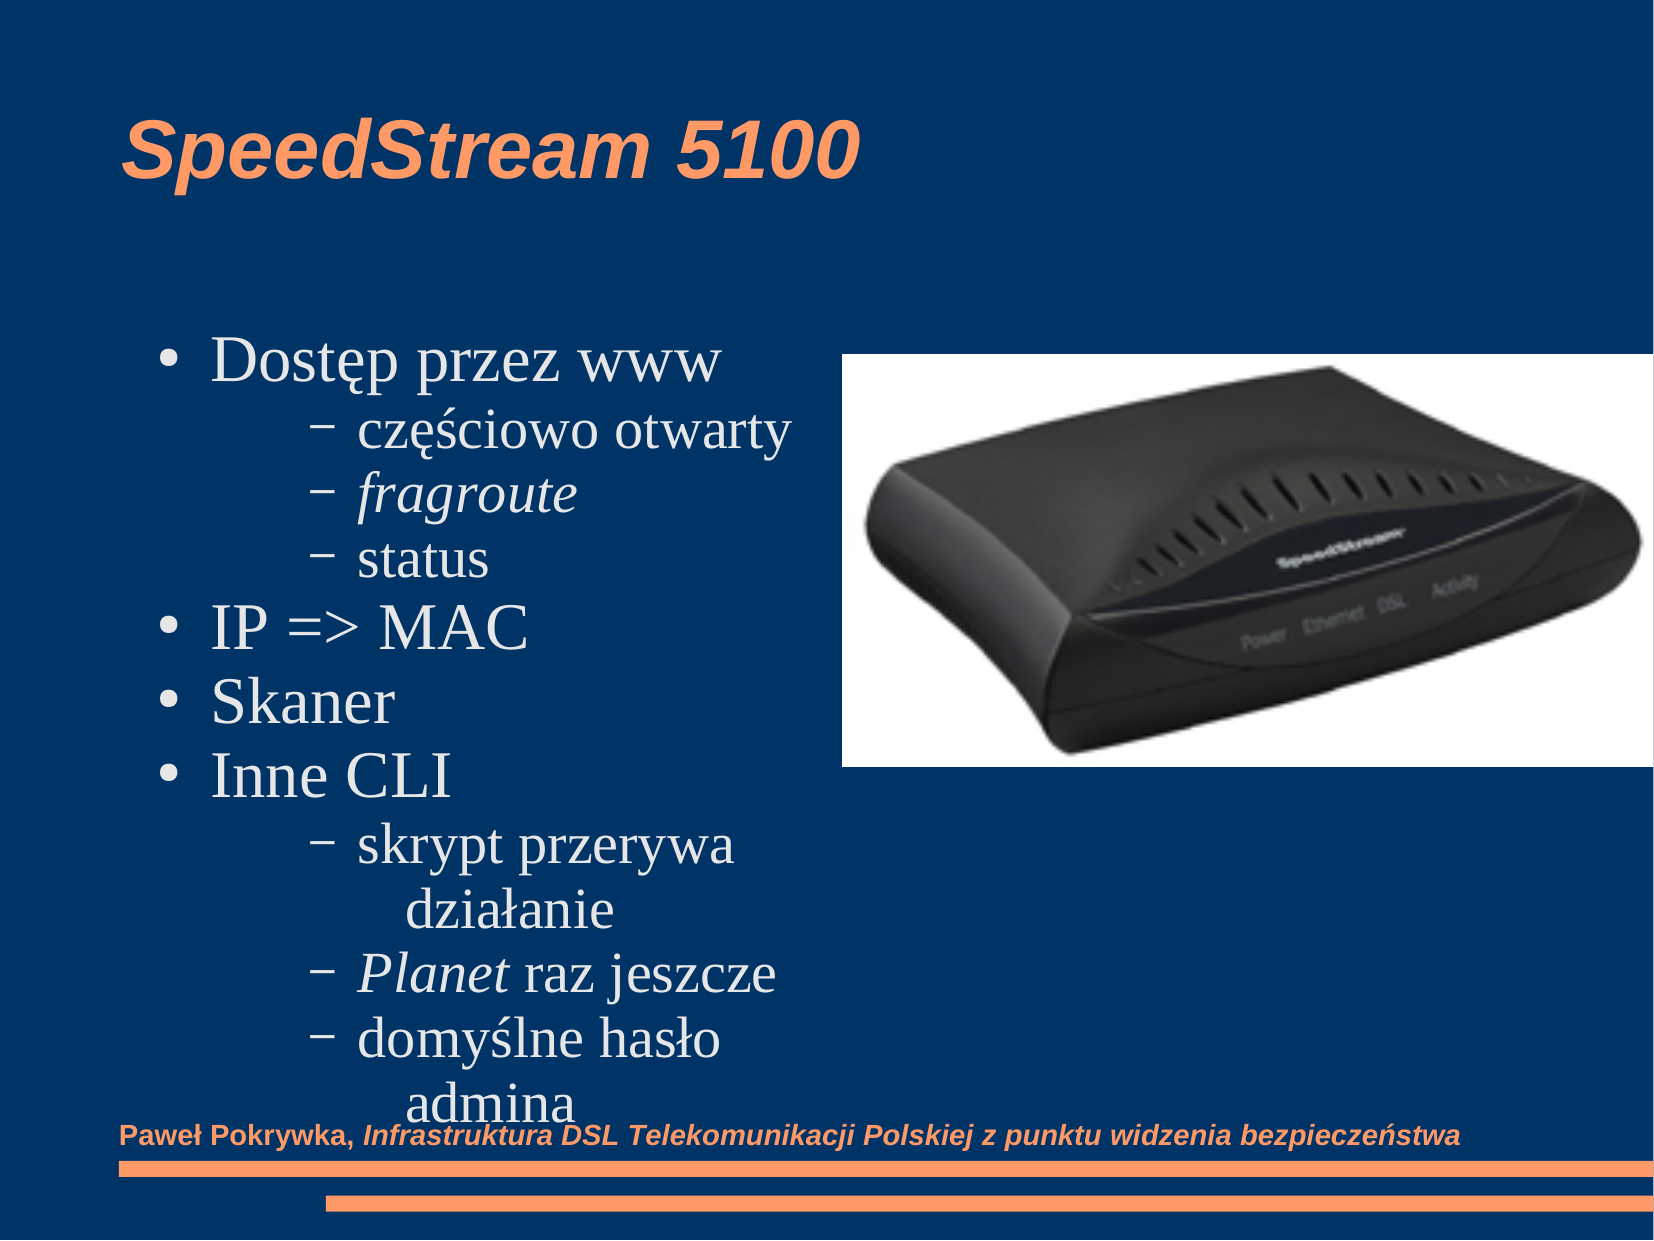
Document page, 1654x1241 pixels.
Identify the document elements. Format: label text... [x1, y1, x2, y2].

text_box Paweł Pokrywka, Infrastruktura DSL Telekomunikacji Polskiej z punktu widzenia bezpieczeństwa [104, 1111, 1623, 1160]
picture [842, 354, 1654, 767]
list Dostęp przez www częściowo otwarty fragroute status IP => MAC Skaner Inne CLI skrypt przerywa działanie Planet raz jeszcze domyślne hasło admina [121, 322, 824, 1111]
title SpeedStream 5100 [121, 46, 1534, 254]
